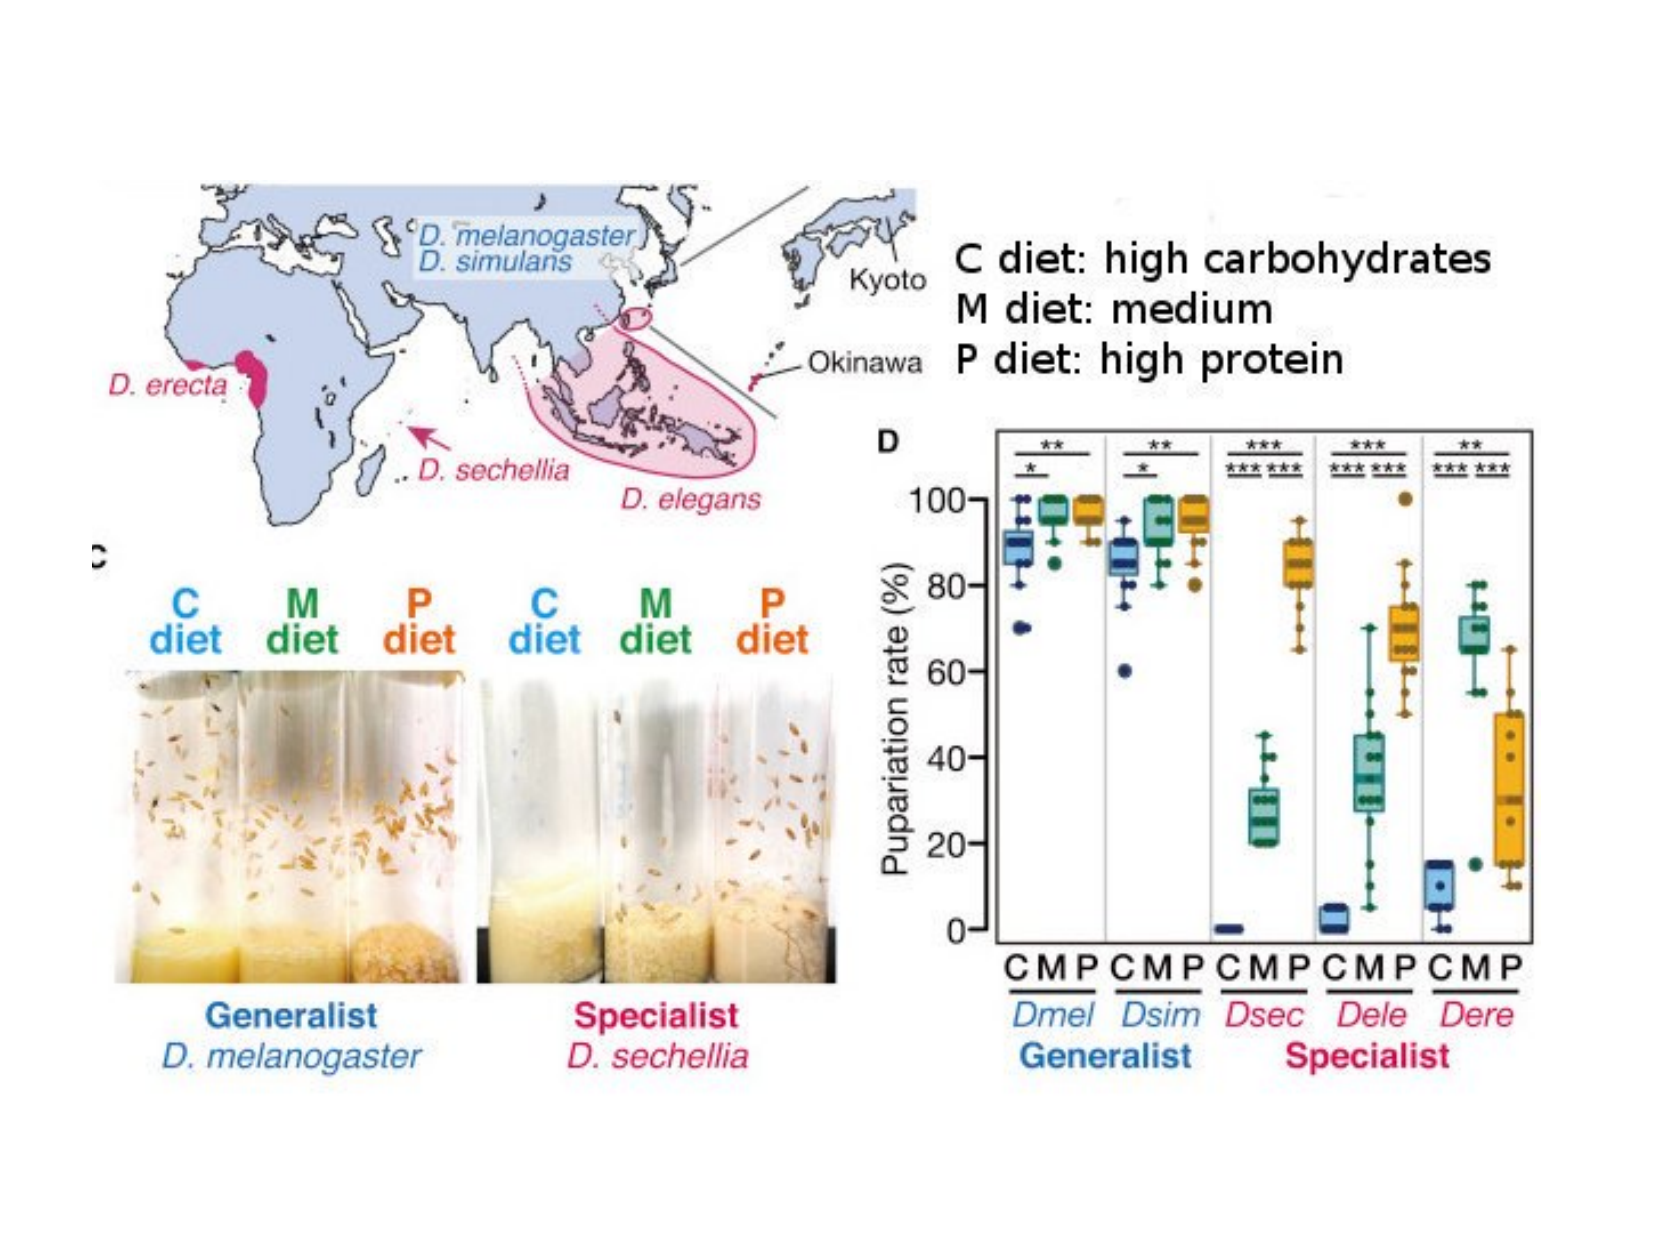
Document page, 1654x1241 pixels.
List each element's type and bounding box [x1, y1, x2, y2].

picture [92, 180, 1541, 1105]
